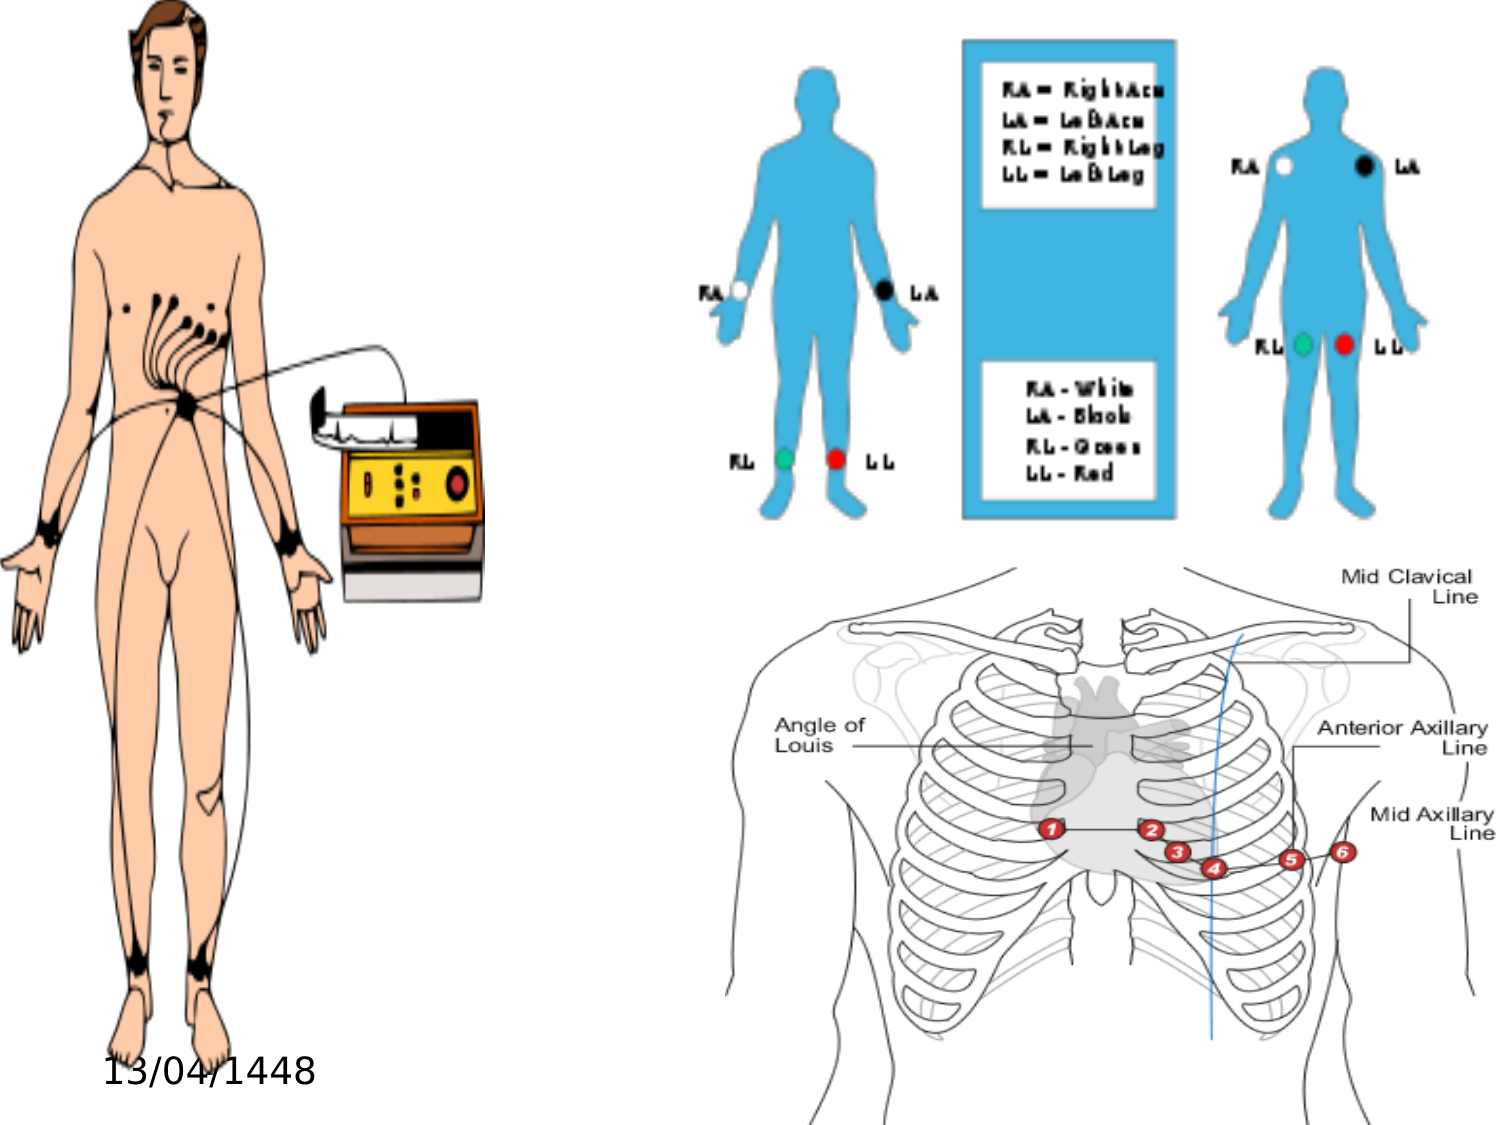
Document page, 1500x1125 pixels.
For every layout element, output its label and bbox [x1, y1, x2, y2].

picture [687, 0, 1500, 1125]
picture [0, 0, 485, 1075]
